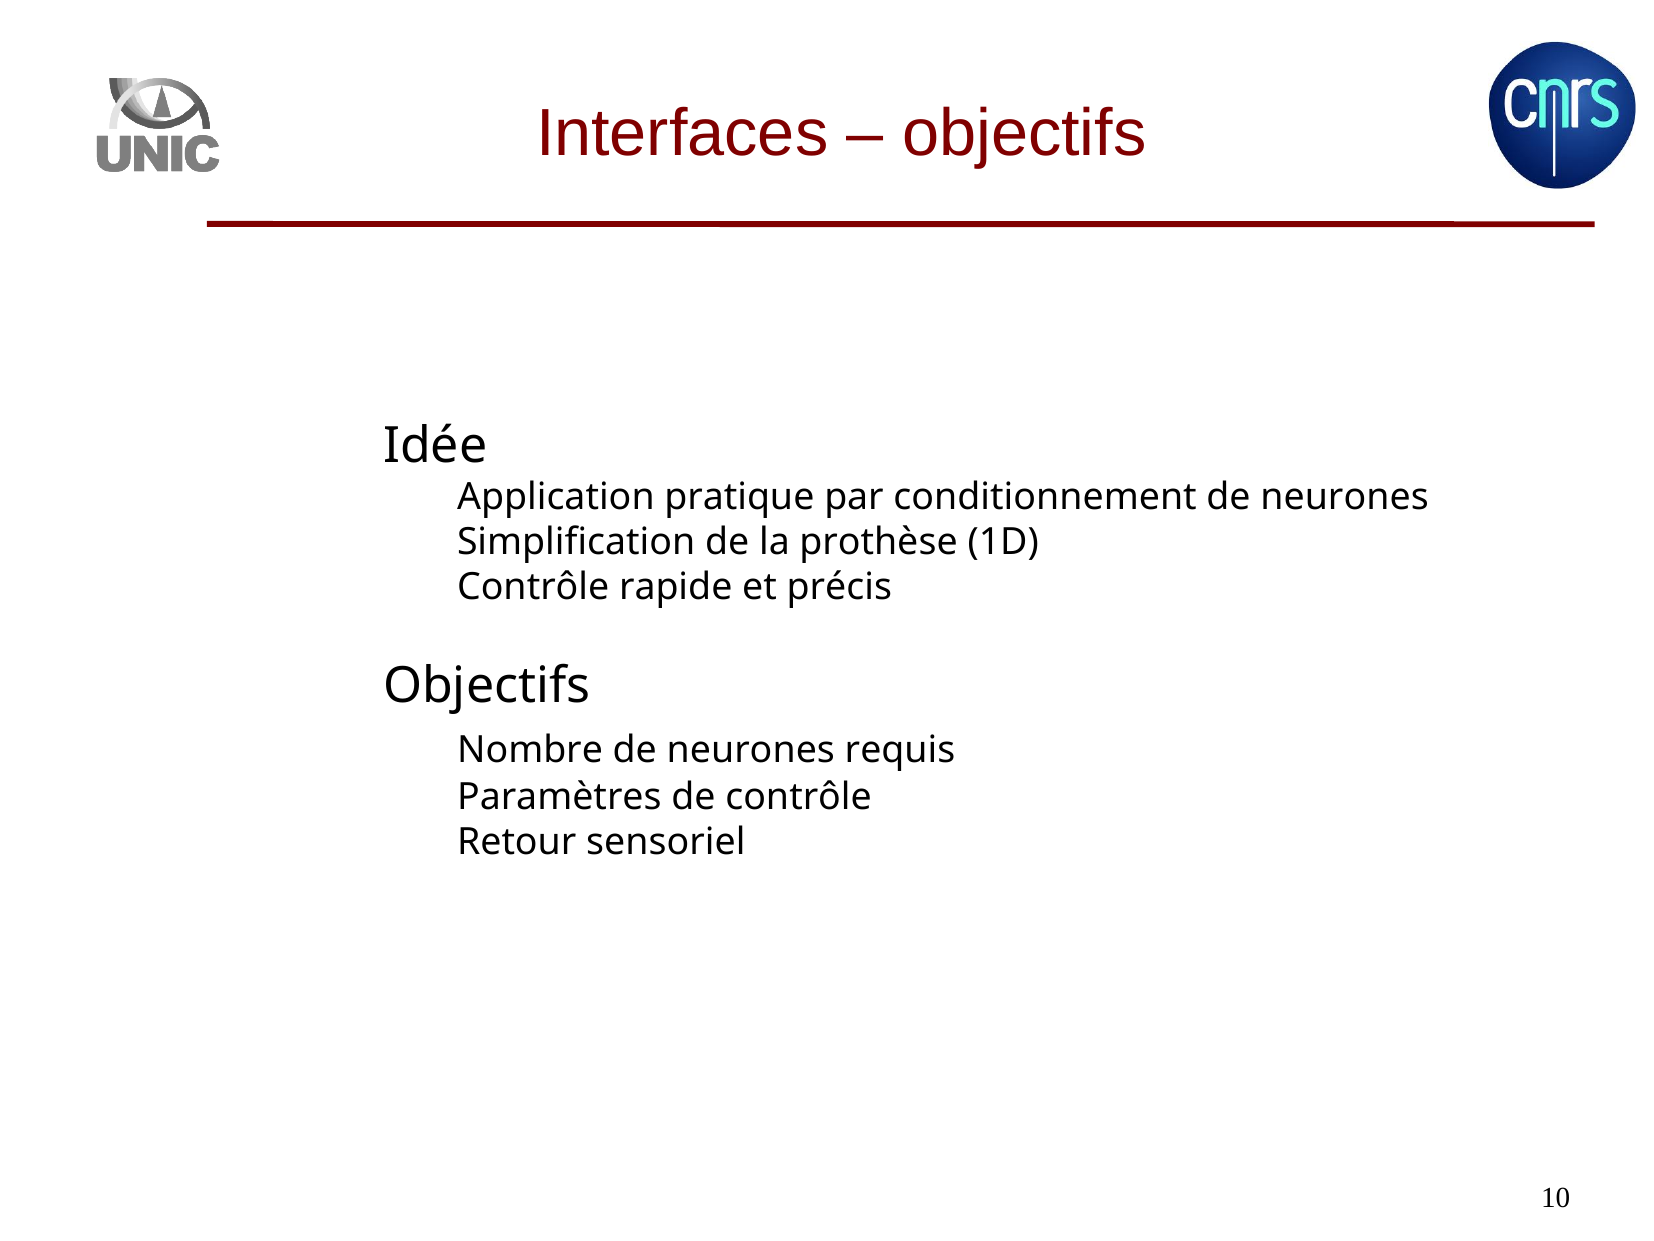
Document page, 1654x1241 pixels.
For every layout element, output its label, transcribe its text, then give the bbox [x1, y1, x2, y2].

picture [1488, 41, 1636, 189]
picture [89, 65, 226, 187]
text_box <numéro> [1185, 1180, 1571, 1215]
text_box Idée Application pratique par conditionnement de neurones Simplification de la prothèse (1D) Contrôle rapide et précis Objectifs Nombre de neurones requis Paramètres de contrôle Retour sensoriel [368, 404, 1292, 870]
text_box Interfaces – objectifs [206, 88, 1477, 207]
